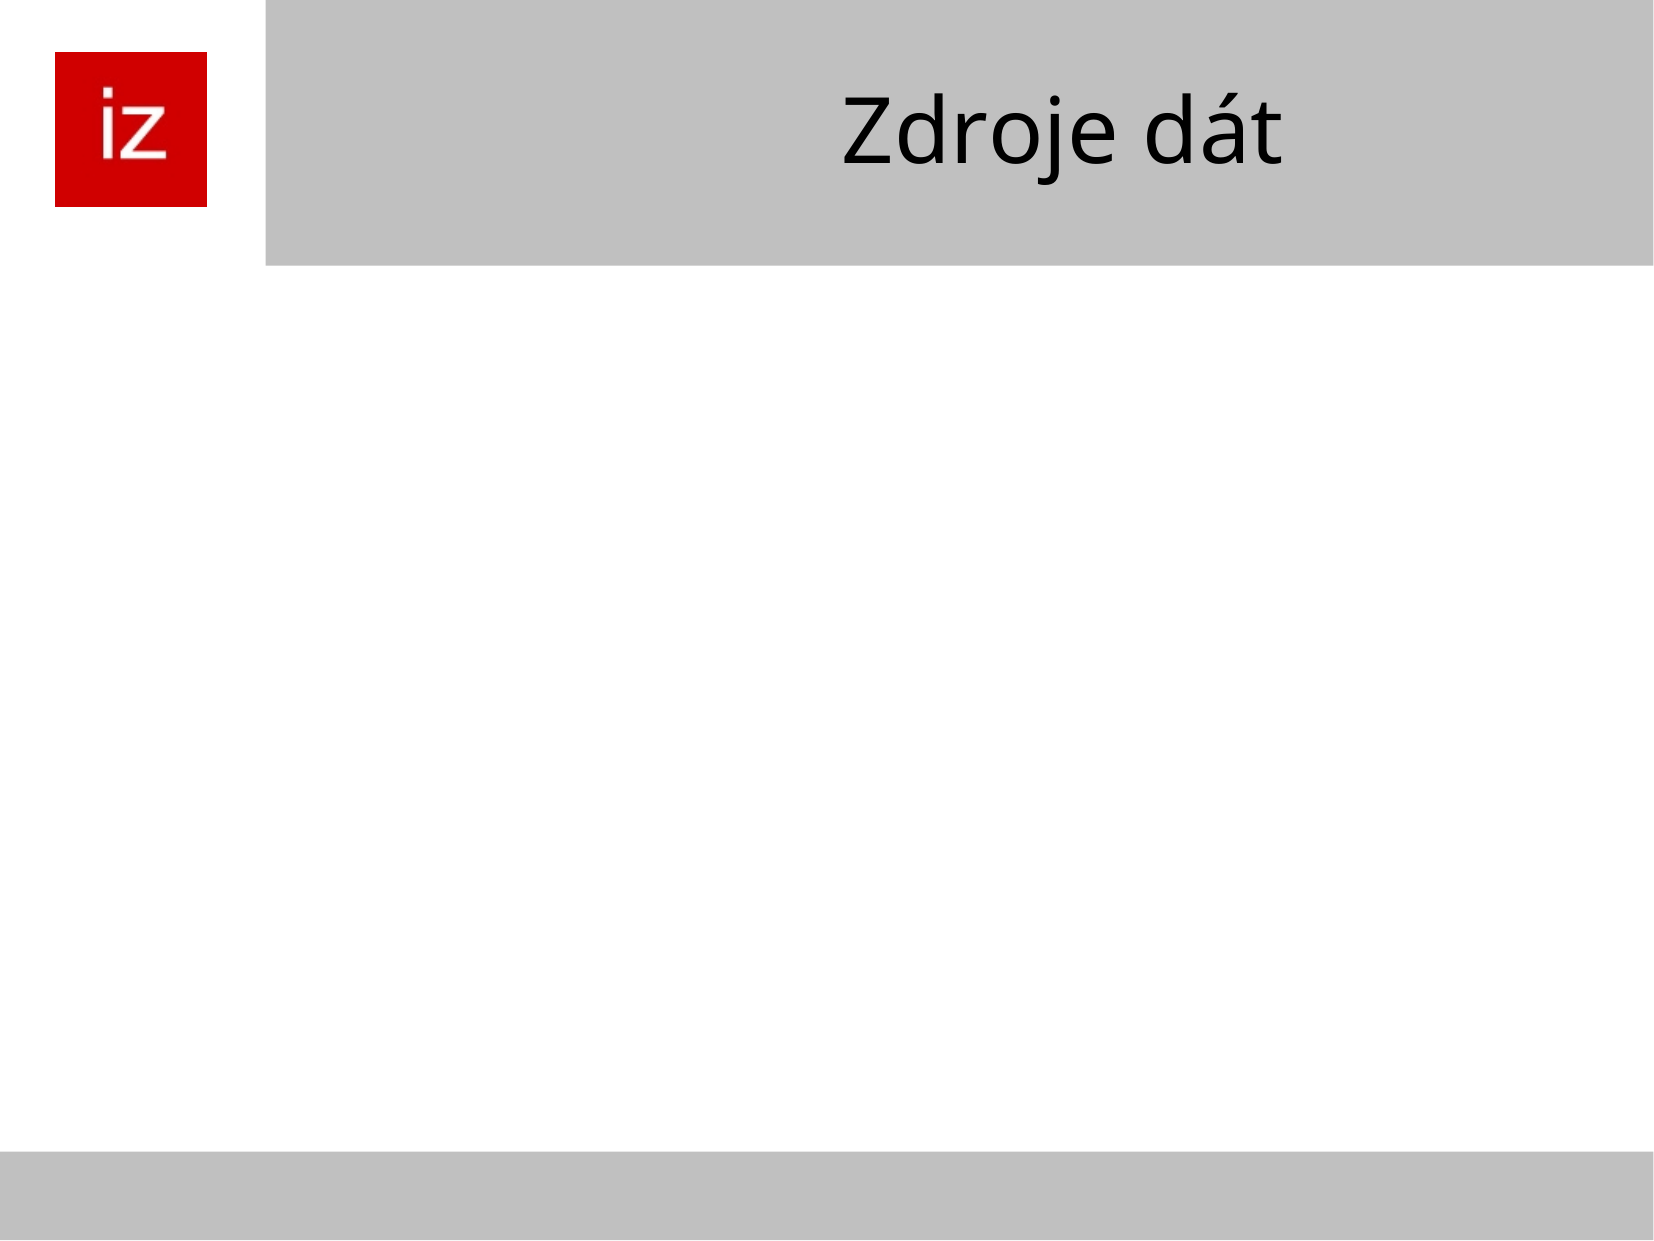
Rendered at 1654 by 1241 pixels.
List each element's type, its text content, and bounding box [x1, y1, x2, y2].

picture [55, 52, 207, 207]
title Zdroje dát [561, 29, 1565, 237]
